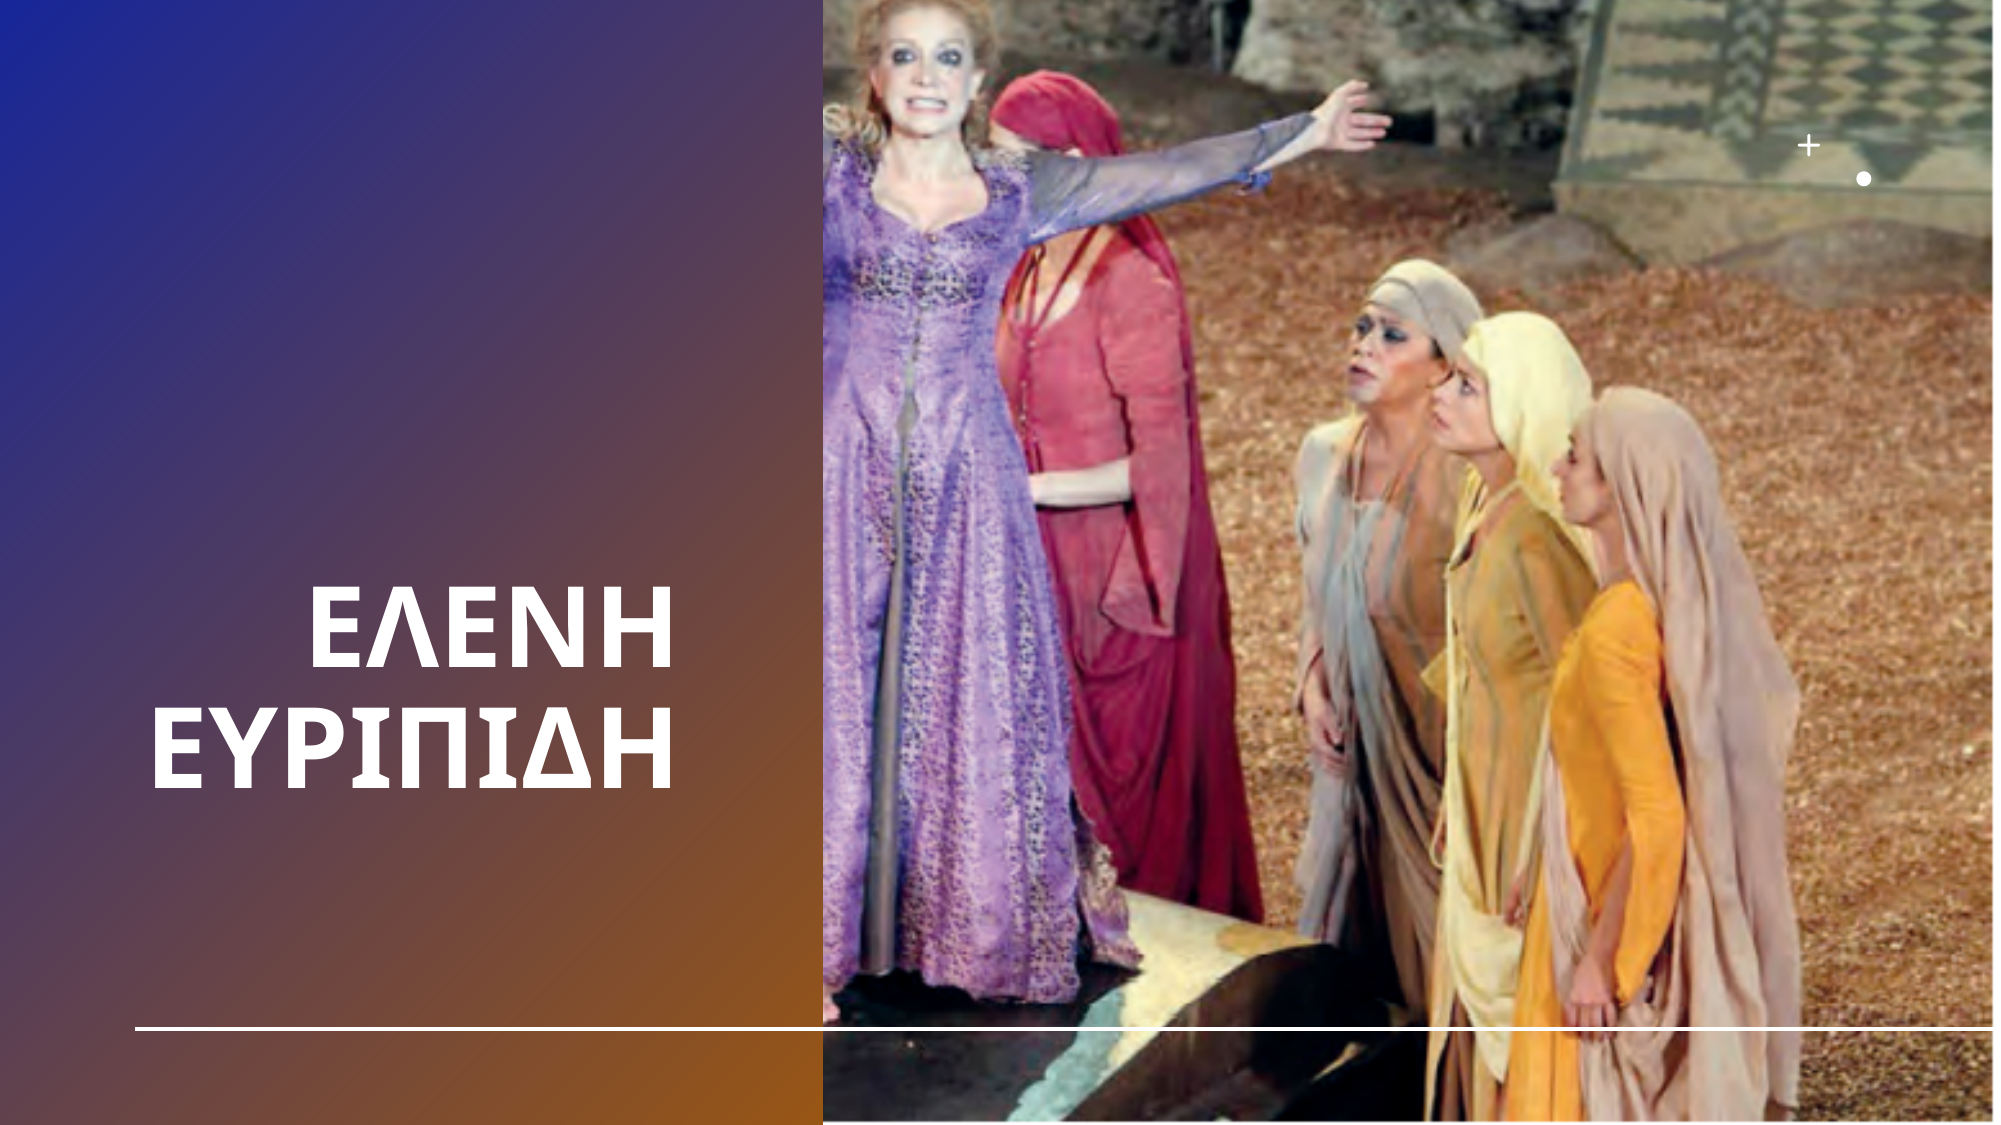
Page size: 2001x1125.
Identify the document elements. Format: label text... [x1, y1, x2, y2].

picture [823, 0, 2000, 1027]
text_box [1797, 133, 1821, 157]
text_box [1856, 171, 1872, 187]
text_box [0, 0, 823, 1125]
title ΕΛΕΝΗ ΕΥΡΙΠΙΔΗ [130, 225, 733, 821]
picture [823, 1031, 2000, 1125]
